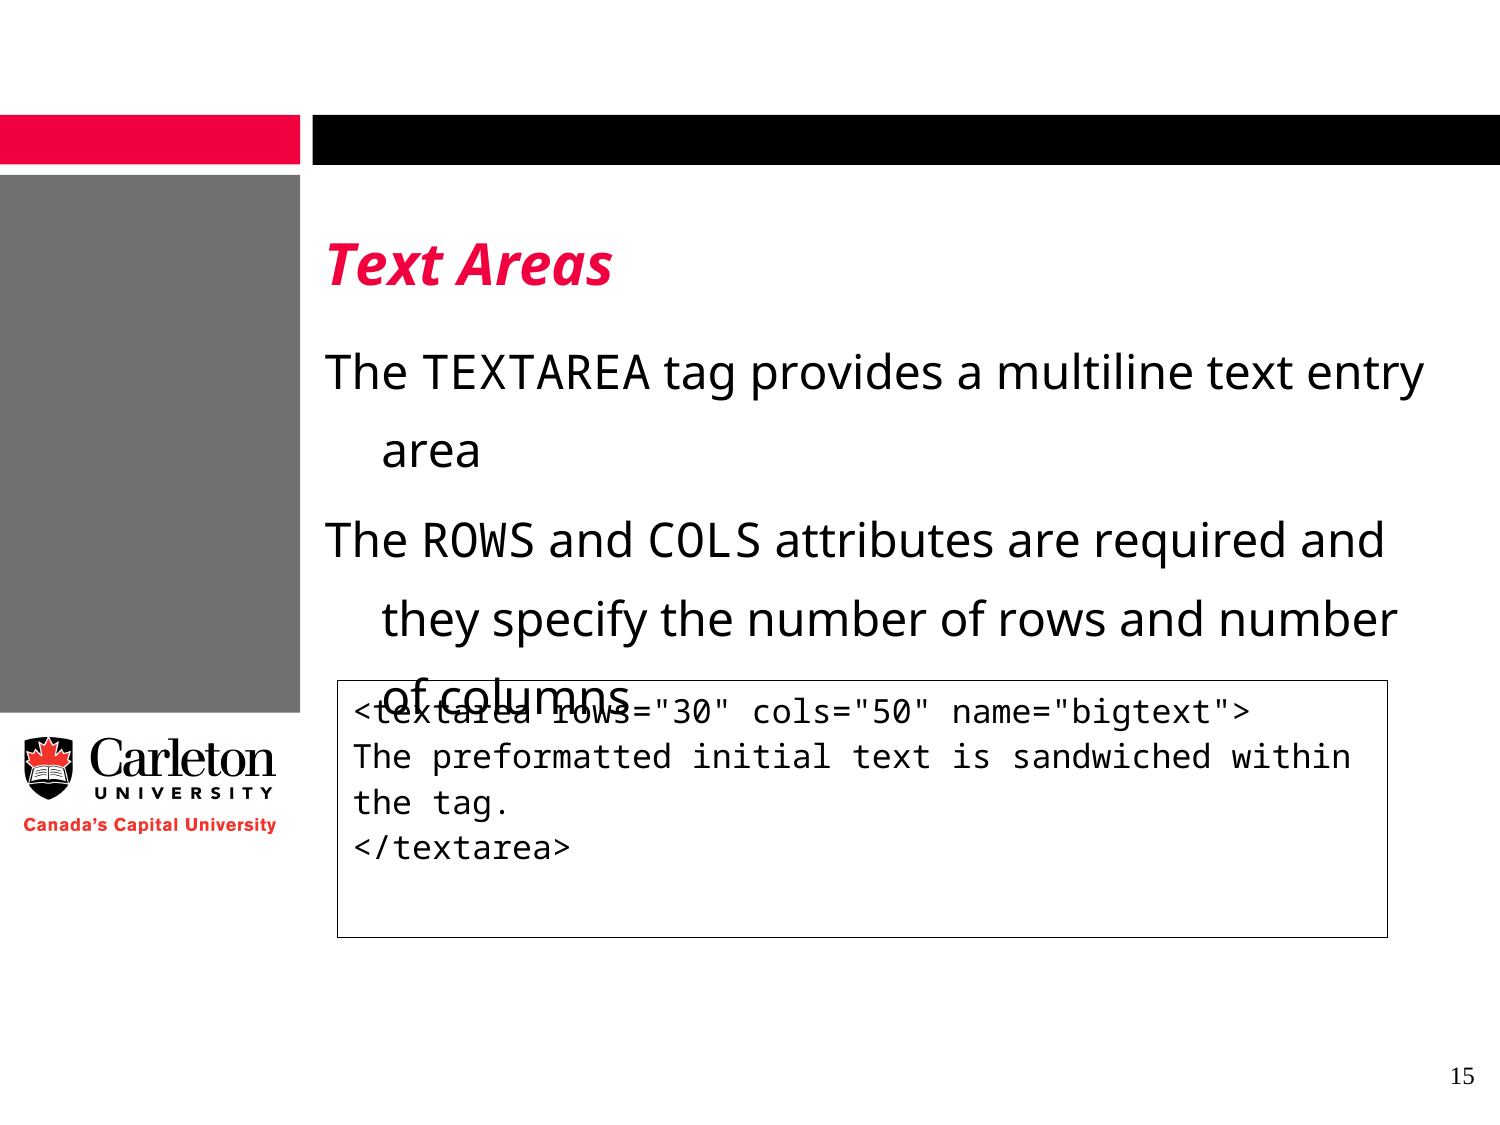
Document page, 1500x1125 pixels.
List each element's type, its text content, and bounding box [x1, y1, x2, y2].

list The TEXTAREA tag provides a multiline text entry area The ROWS and COLS attributes are required and they specify the number of rows and number of columns [324, 324, 1450, 676]
picture [24, 737, 276, 834]
title Text Areas [324, 194, 1450, 324]
text_box <textarea rows="30" cols="50" name="bigtext"> The preformatted initial text is sandwiched within the tag. </textarea> [337, 680, 1388, 938]
